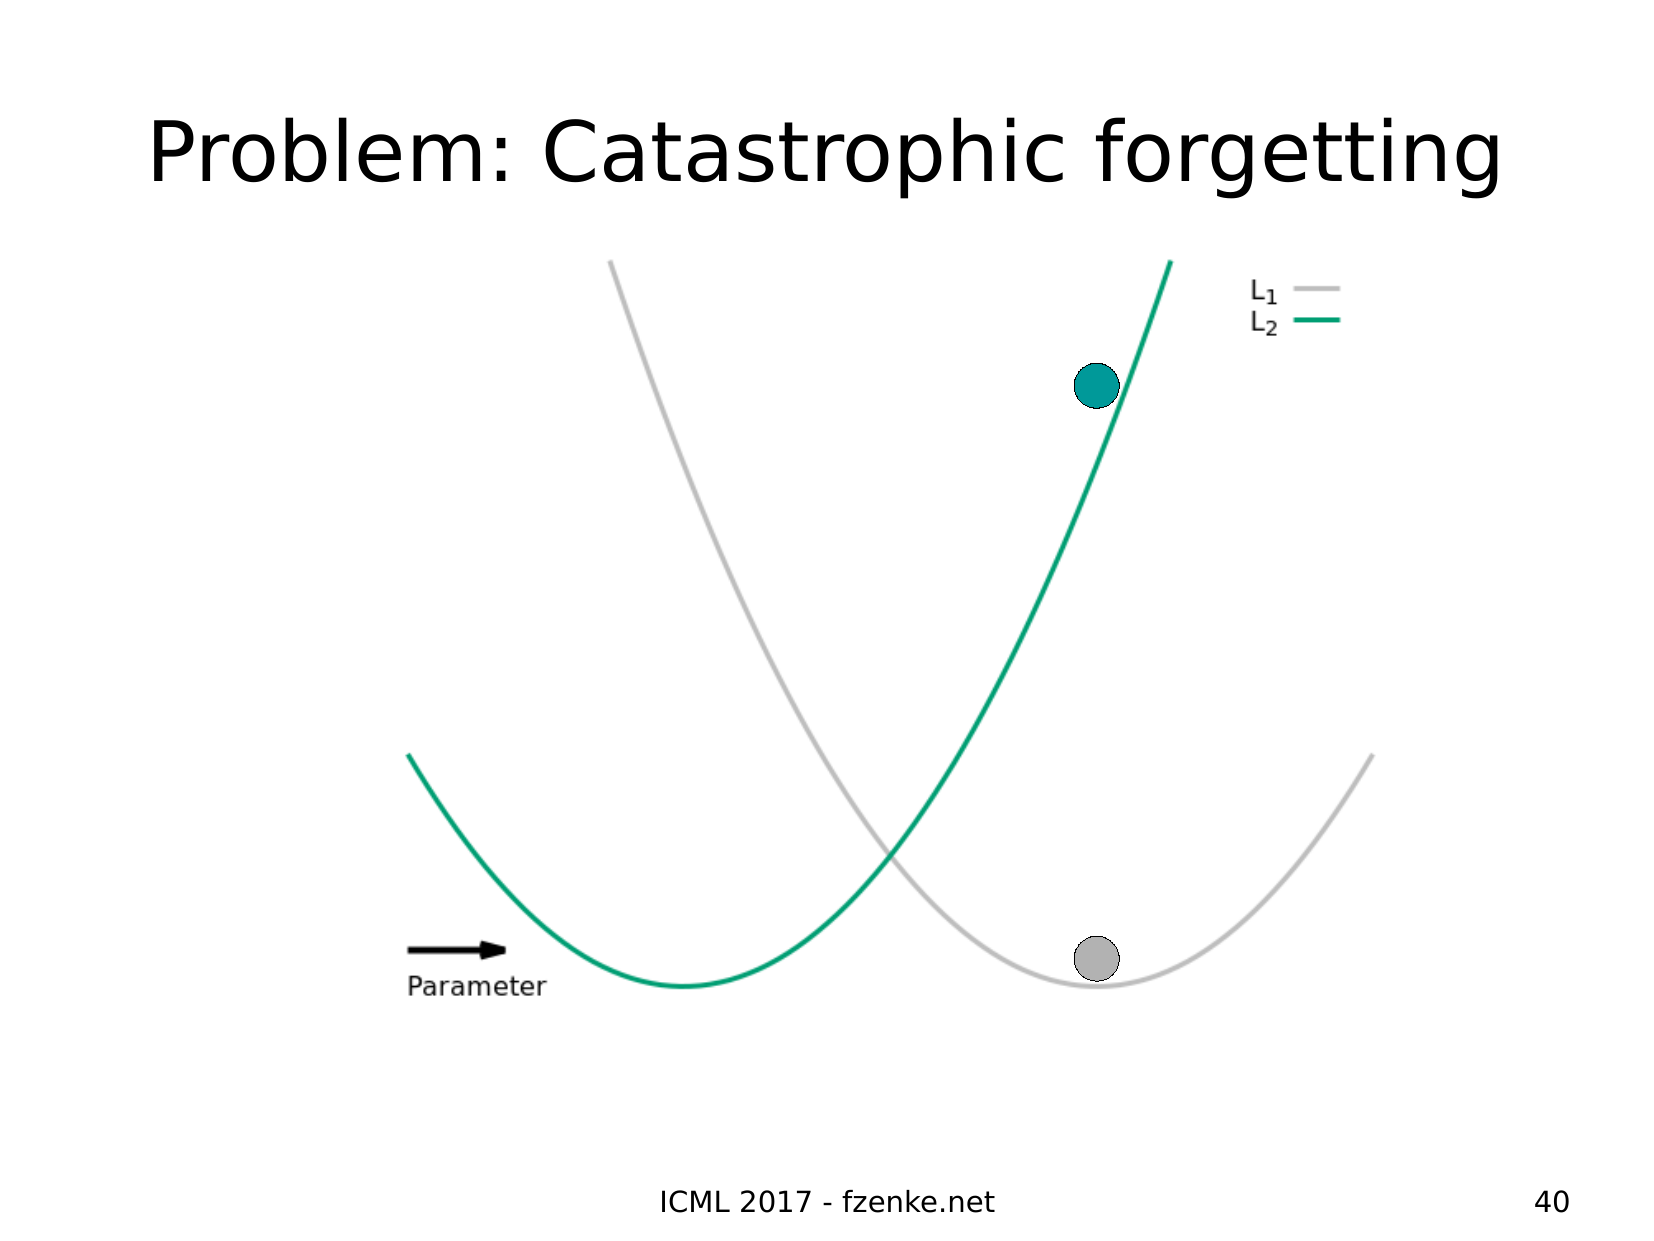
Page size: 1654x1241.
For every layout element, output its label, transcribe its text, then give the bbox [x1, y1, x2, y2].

picture [366, 227, 1422, 1019]
text_box [1074, 936, 1120, 982]
text_box [1074, 363, 1120, 409]
title Problem: Catastrophic forgetting [82, 45, 1571, 261]
